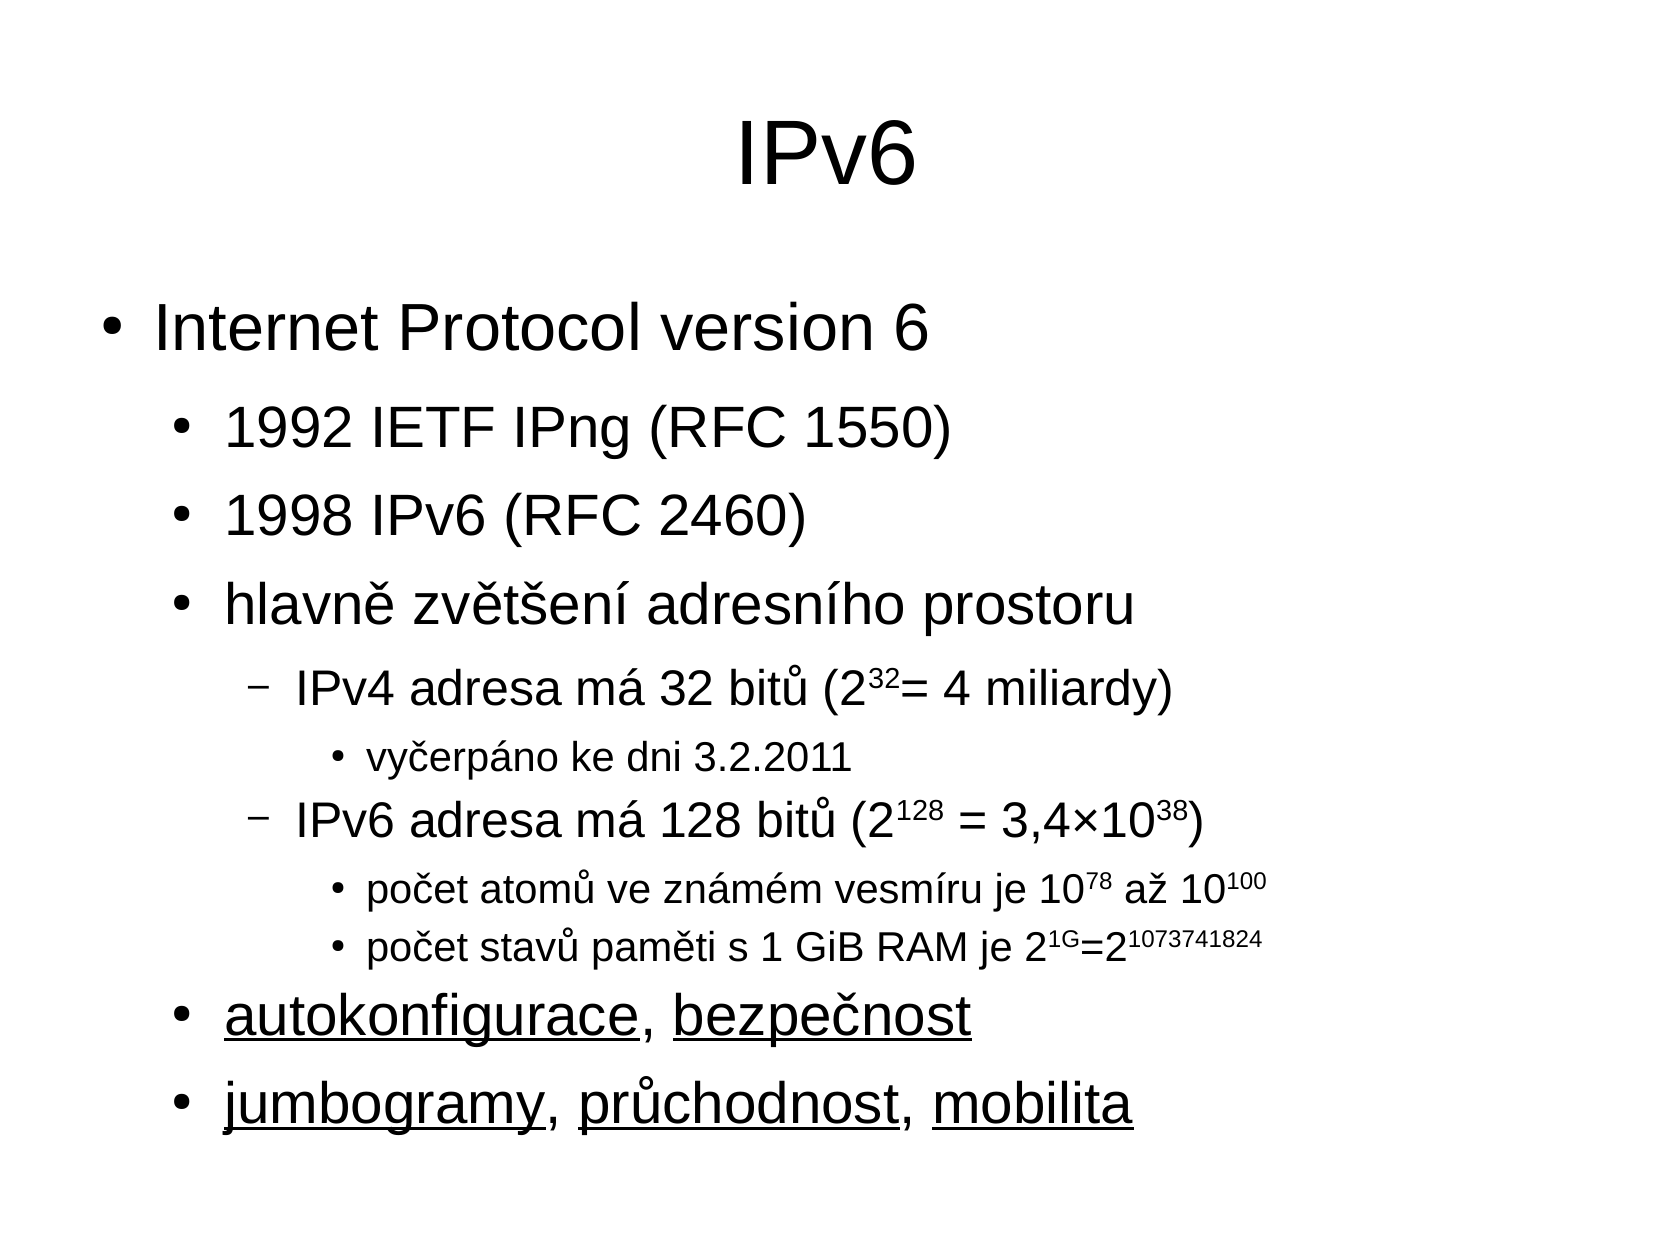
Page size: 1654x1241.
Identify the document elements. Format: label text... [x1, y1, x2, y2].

list Internet Protocol version 6 1992 IETF IPng (RFC 1550) 1998 IPv6 (RFC 2460) hlavně zvětšení adresního prostoru IPv4 adresa má 32 bitů (232= 4 miliardy) vyčerpáno ke dni 3.2.2011 IPv6 adresa má 128 bitů (2128 = 3,4×1038) počet atomů ve známém vesmíru je 1078 až 10100 počet stavů paměti s 1 GiB RAM je 21G=21073741824 autokonfigurace, bezpečnost jumbogramy, průchodnost, mobilita [82, 290, 1571, 1182]
title IPv6 [82, 49, 1571, 257]
